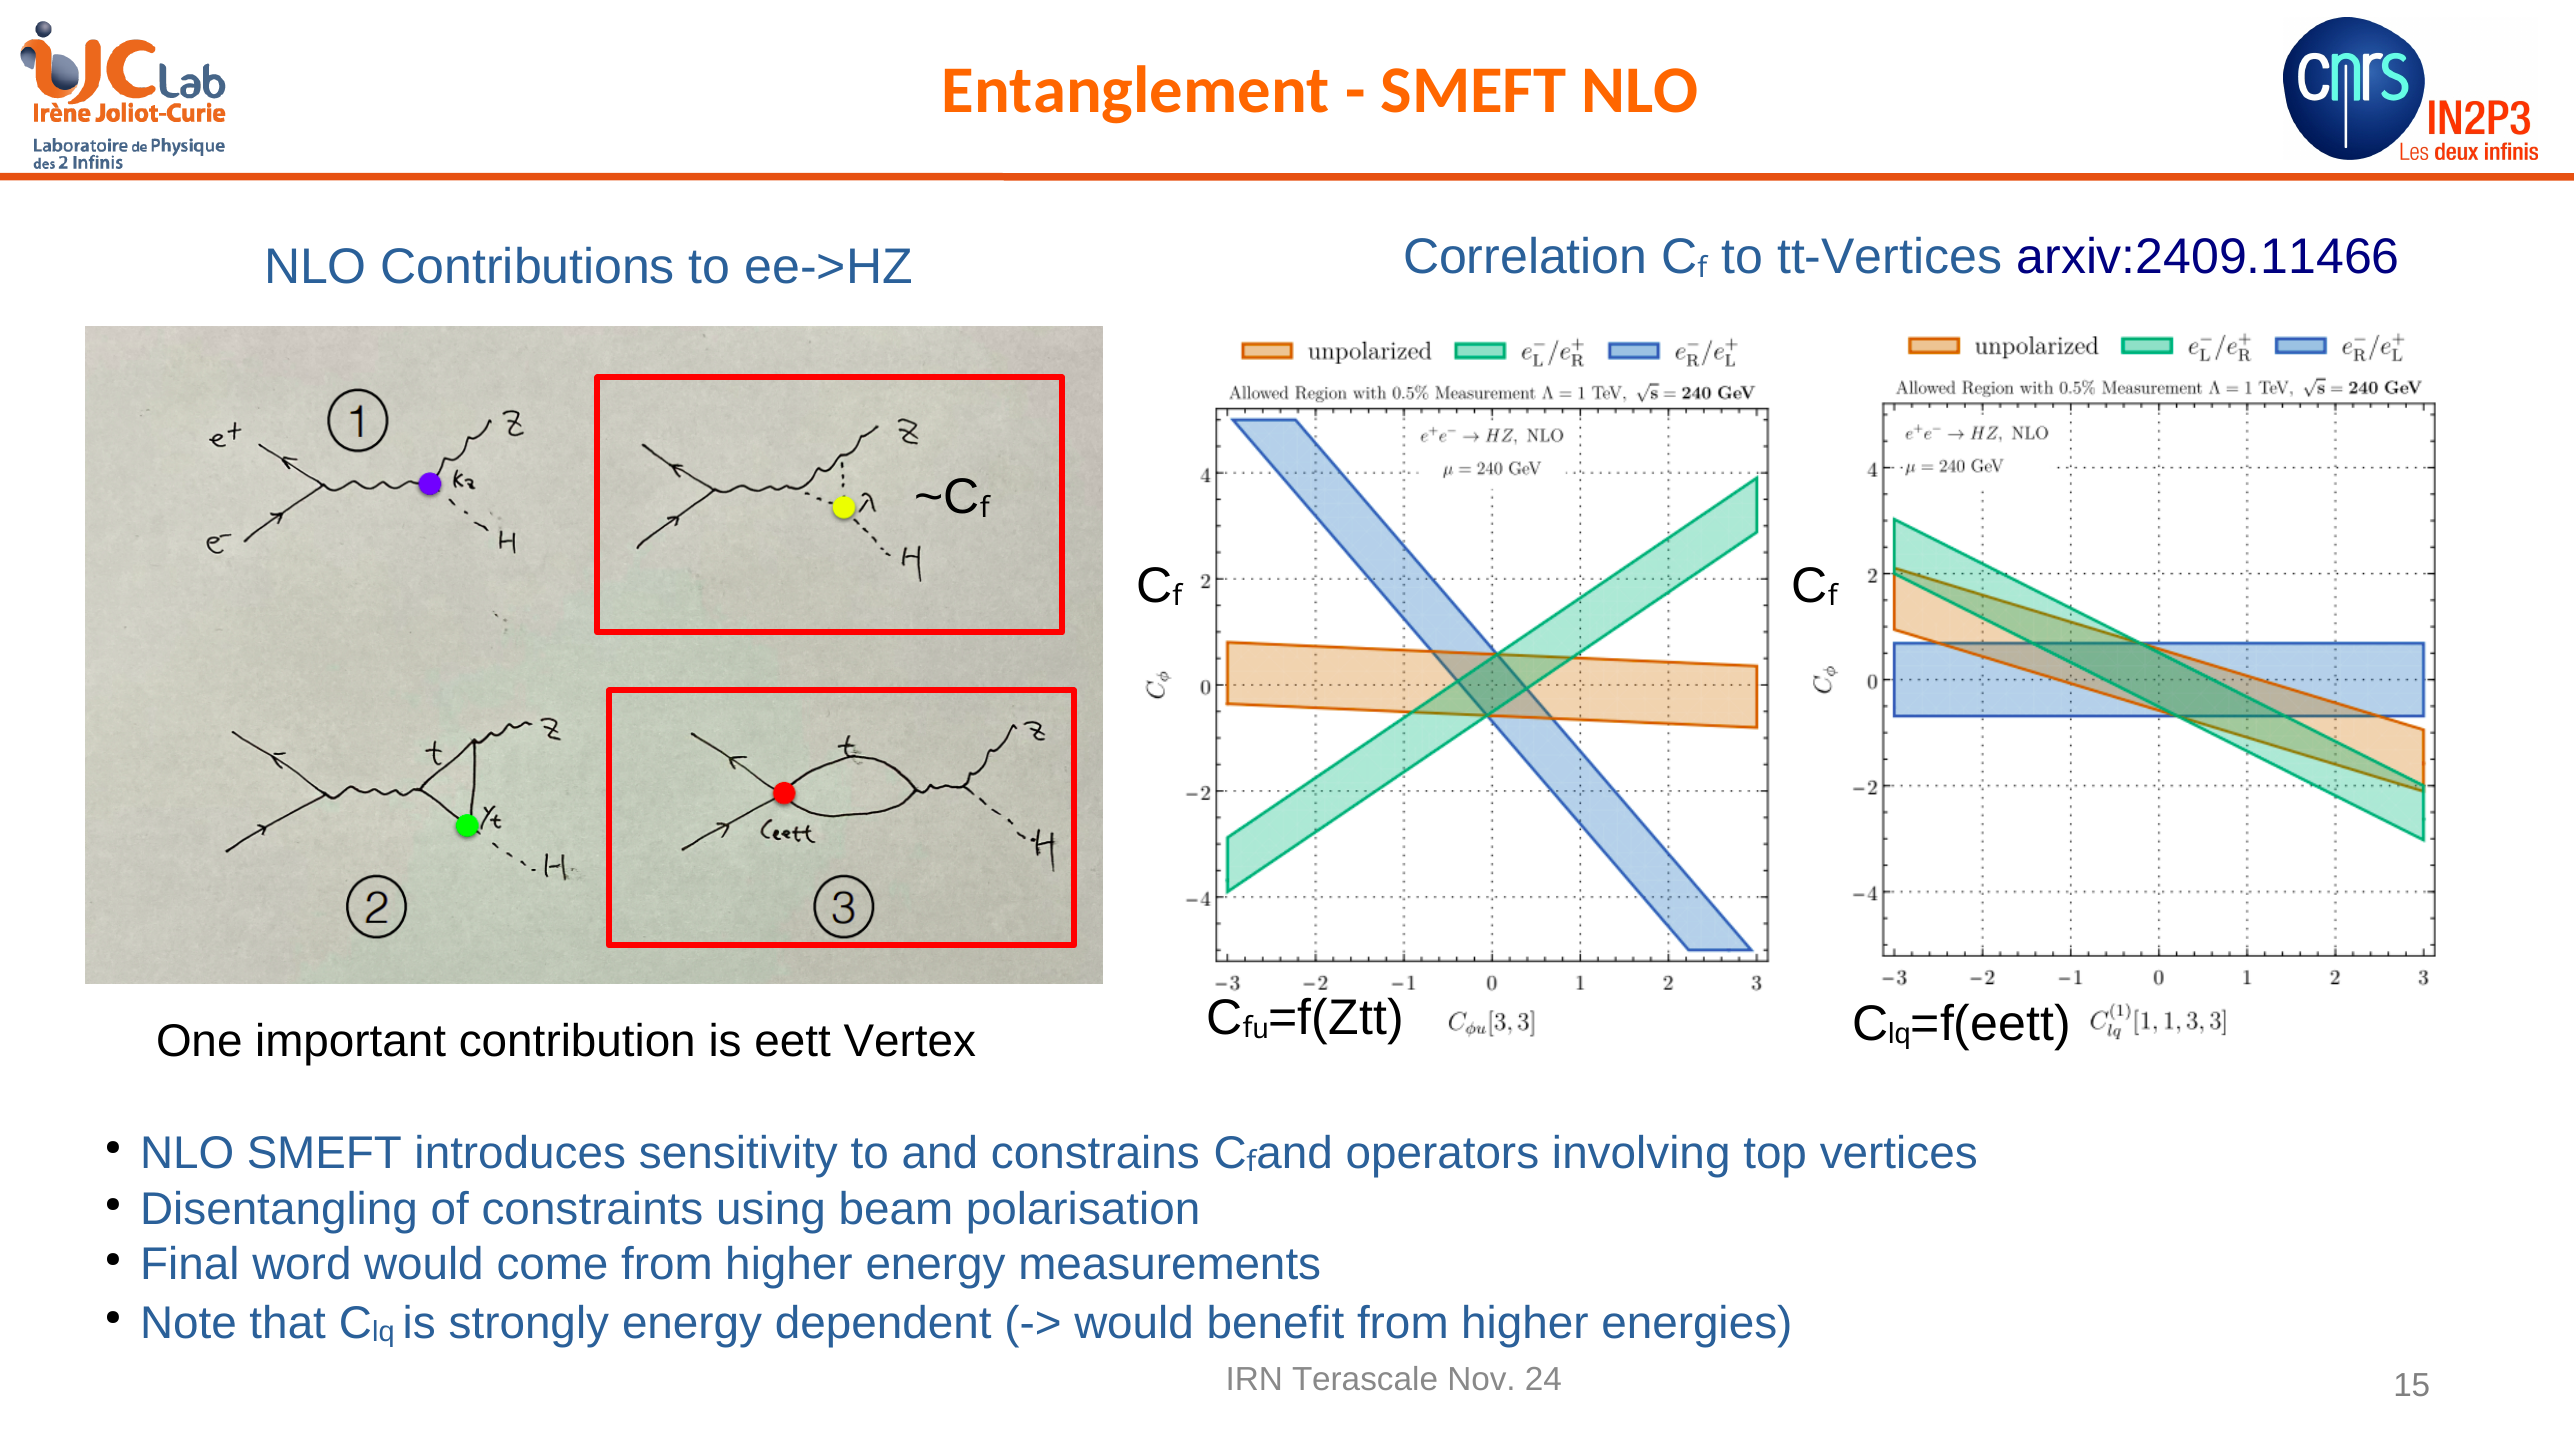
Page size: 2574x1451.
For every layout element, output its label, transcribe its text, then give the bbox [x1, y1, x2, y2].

text_box NLO SMEFT introduces sensitivity to and constrains Cfand operators involving top vertices Disentangling of constraints using beam polarisation Final word would come from higher energy measurements Note that Clq is strongly energy dependent (-> would benefit from higher energies) [90, 1110, 2356, 1445]
text_box One important contribution is eett Vertex [141, 1002, 992, 1073]
text_box Cfu=f(Ztt) [1191, 976, 1424, 1069]
text_box NLO Contributions to ee->HZ [249, 225, 928, 301]
text_box Cf [1121, 544, 1203, 637]
picture [85, 309, 2532, 1060]
picture [2415, 17, 2538, 160]
text_box Correlation Cf to tt-Vertices arxiv:2409.11466 [1388, 216, 2420, 309]
text_box Clq=f(eett) [1837, 982, 2087, 1075]
title Entanglement - SMEFT NLO [226, 9, 2415, 162]
text_box Cf [1777, 544, 1858, 637]
text_box ~Cf [899, 456, 1010, 548]
picture [4, 6, 241, 184]
